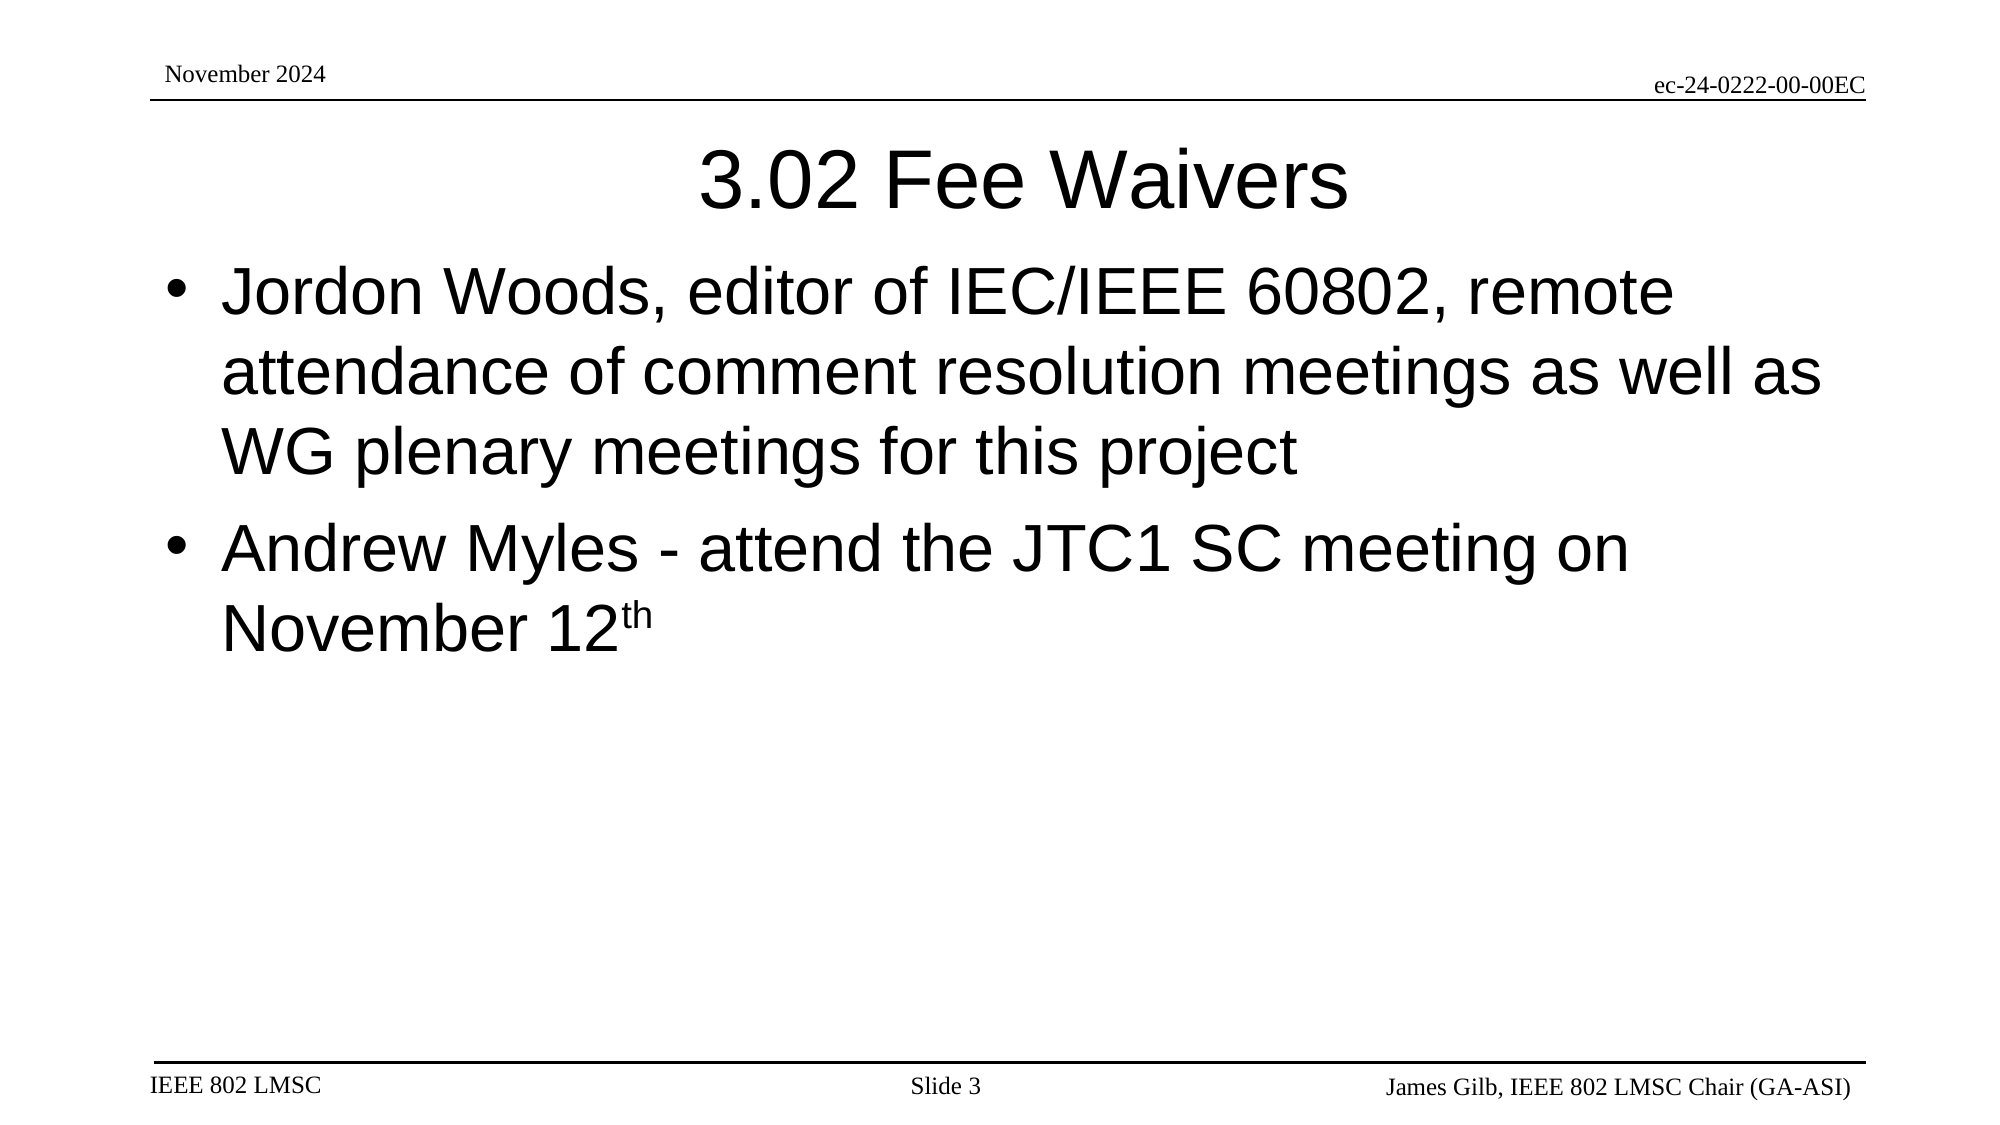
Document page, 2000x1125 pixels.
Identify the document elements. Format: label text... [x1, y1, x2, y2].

title 3.02 Fee Waivers [149, 112, 1900, 238]
list Jordon Woods, editor of IEC/IEEE 60802, remote attendance of comment resolution meetings as well as WG plenary meetings for this project Andrew Myles - attend the JTC1 SC meeting on November 12th [149, 239, 1900, 1051]
